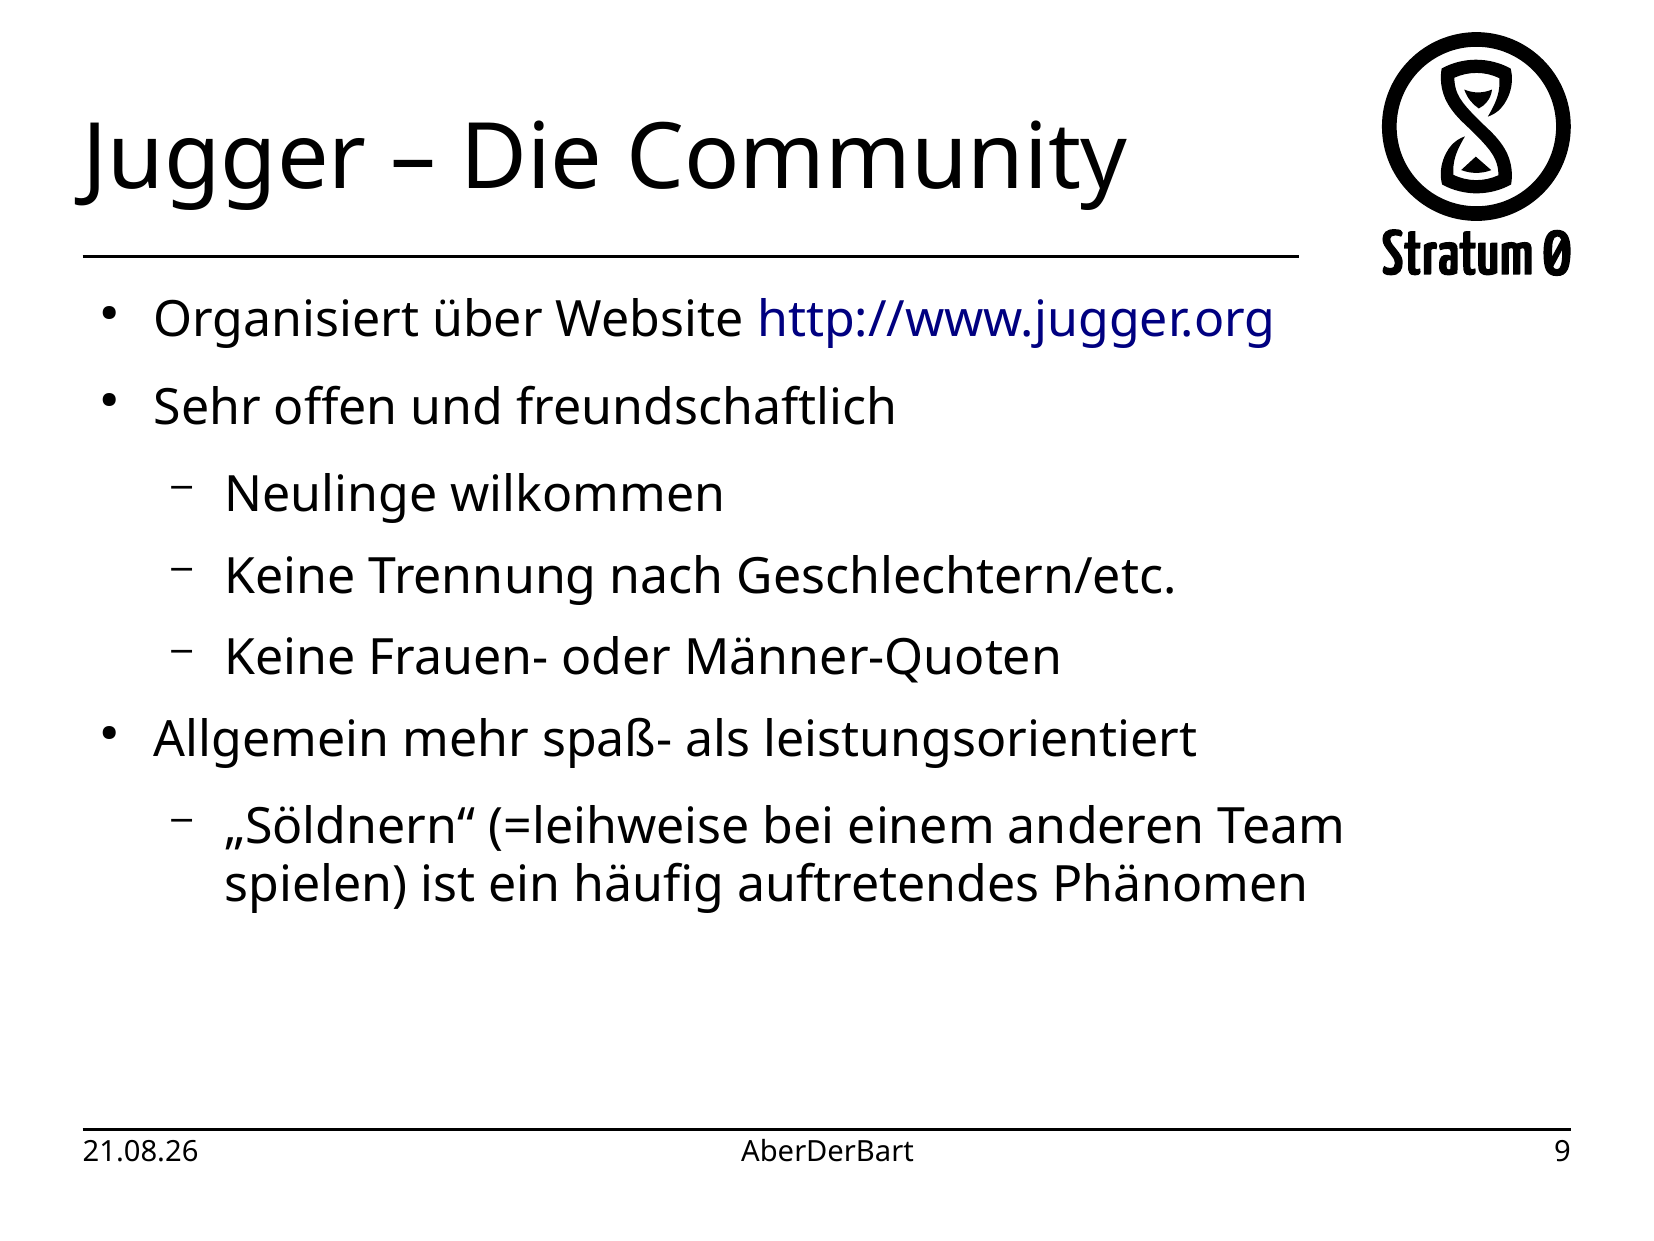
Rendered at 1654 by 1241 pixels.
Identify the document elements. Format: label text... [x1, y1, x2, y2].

list Organisiert über Website http://www.jugger.org Sehr offen und freundschaftlich Neulinge wilkommen Keine Trennung nach Geschlechtern/etc. Keine Frauen- oder Männer-Quoten Allgemein mehr spaß- als leistungsorientiert „Söldnern“ (=leihweise bei einem anderen Team spielen) ist ein häufig auftretendes Phänomen [82, 290, 1538, 1010]
title Jugger – Die Community [82, 49, 1300, 257]
